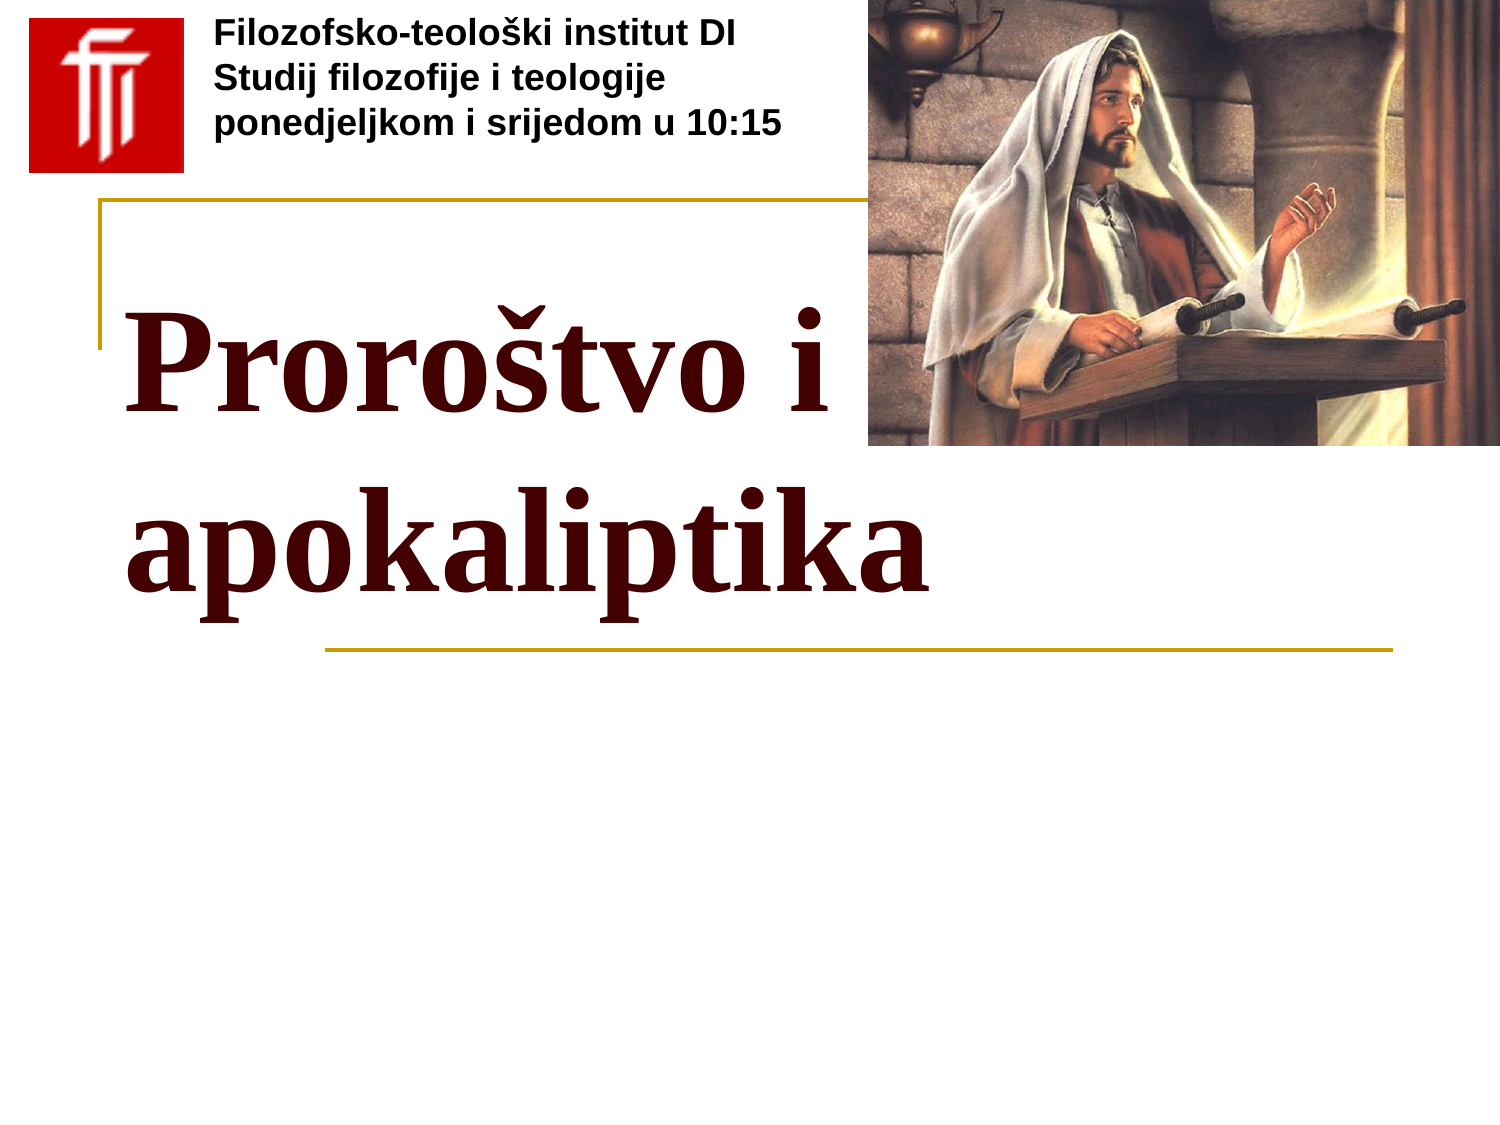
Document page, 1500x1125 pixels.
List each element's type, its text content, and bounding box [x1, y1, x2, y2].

title Proroštvo i apokaliptika [108, 253, 1359, 657]
picture [29, 18, 184, 173]
text_box Filozofsko-teološki institut DI Studij filozofije i teologije ponedjeljkom i srijedom u 10:15 [198, 0, 963, 151]
picture [868, 0, 1500, 446]
